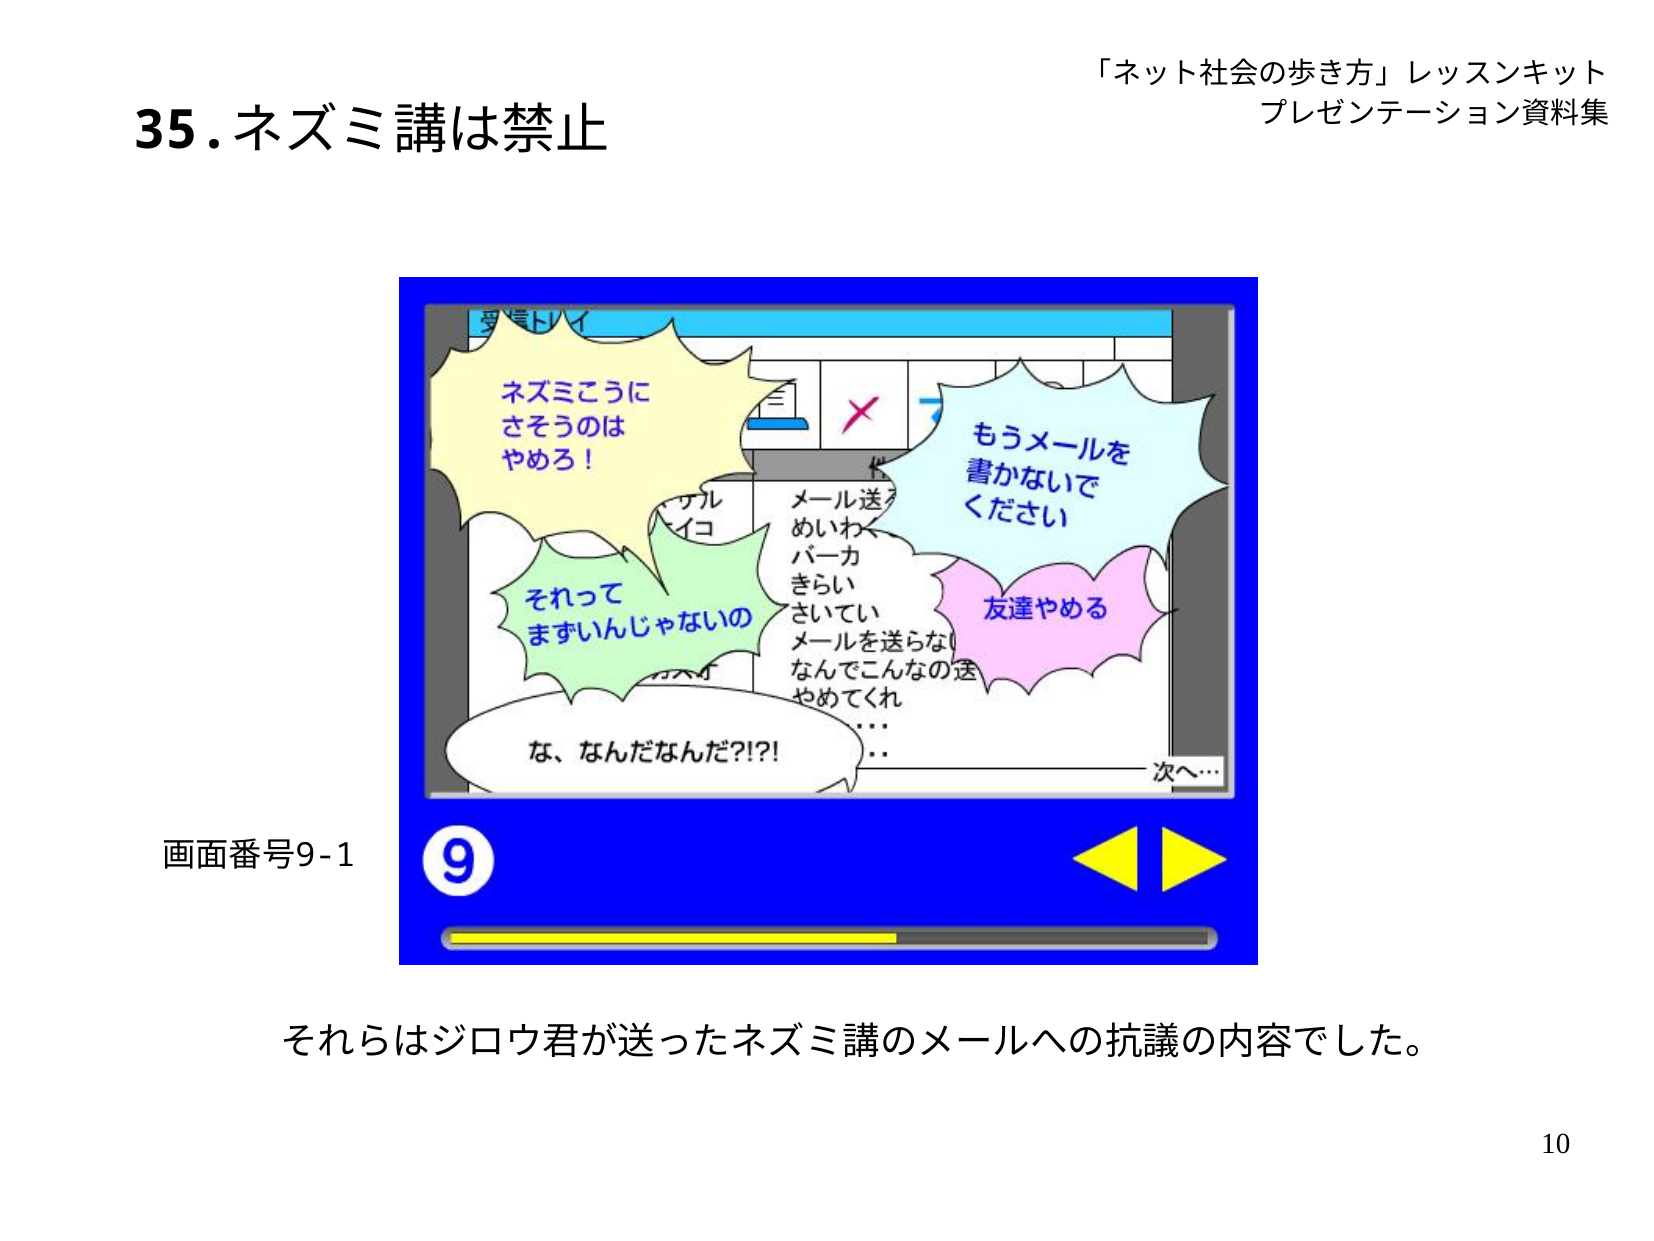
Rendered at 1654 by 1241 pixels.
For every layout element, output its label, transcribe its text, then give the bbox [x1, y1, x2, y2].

text_box それらはジロウ君が送ったネズミ講のメールへの抗議の内容でした。 [265, 1003, 1506, 1074]
picture [399, 277, 1258, 965]
text_box 35.ネズミ講は禁止 [118, 88, 1241, 169]
text_box 「ネット社会の歩き方」レッスンキット プレゼンテーション資料集 [1062, 44, 1625, 139]
text_box 画面番号9-1 [147, 826, 384, 882]
